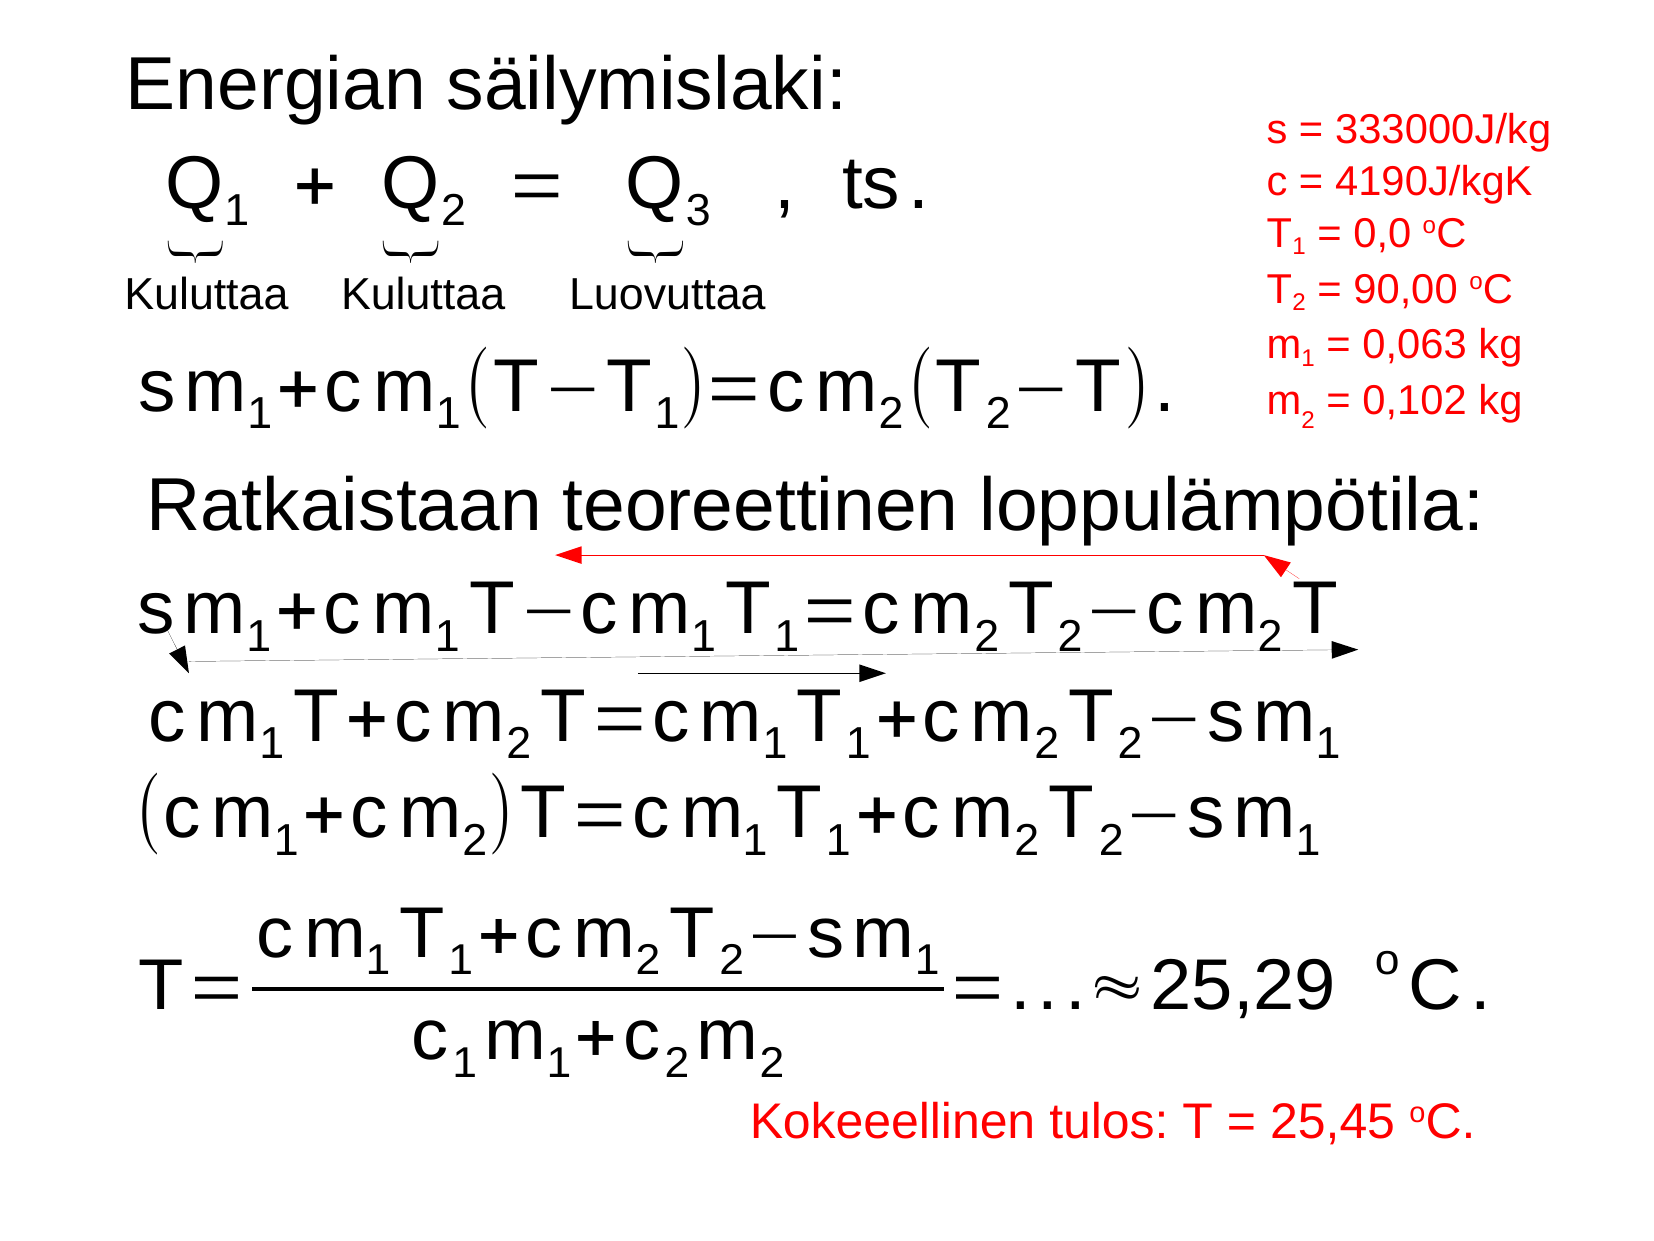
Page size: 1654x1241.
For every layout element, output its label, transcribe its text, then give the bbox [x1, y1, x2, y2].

text_box Kokeeellinen tulos: T = 25,45 oC. [734, 1086, 1548, 1176]
chart [118, 140, 936, 319]
chart [129, 673, 1347, 865]
text_box s = 333000J/kg c = 4190J/kgK T1 = 0,0 oC T2 = 90,00 oC m1 = 0,063 kg m2 = 0,102 kg [1251, 94, 1619, 449]
text_box Ratkaistaan teoreettinen loppulämpötila: [131, 456, 1501, 556]
chart [241, 650, 1347, 662]
text_box Energian säilymislaki: [110, 35, 863, 134]
chart [130, 566, 1347, 662]
chart [129, 892, 1497, 1087]
chart [131, 342, 1182, 439]
